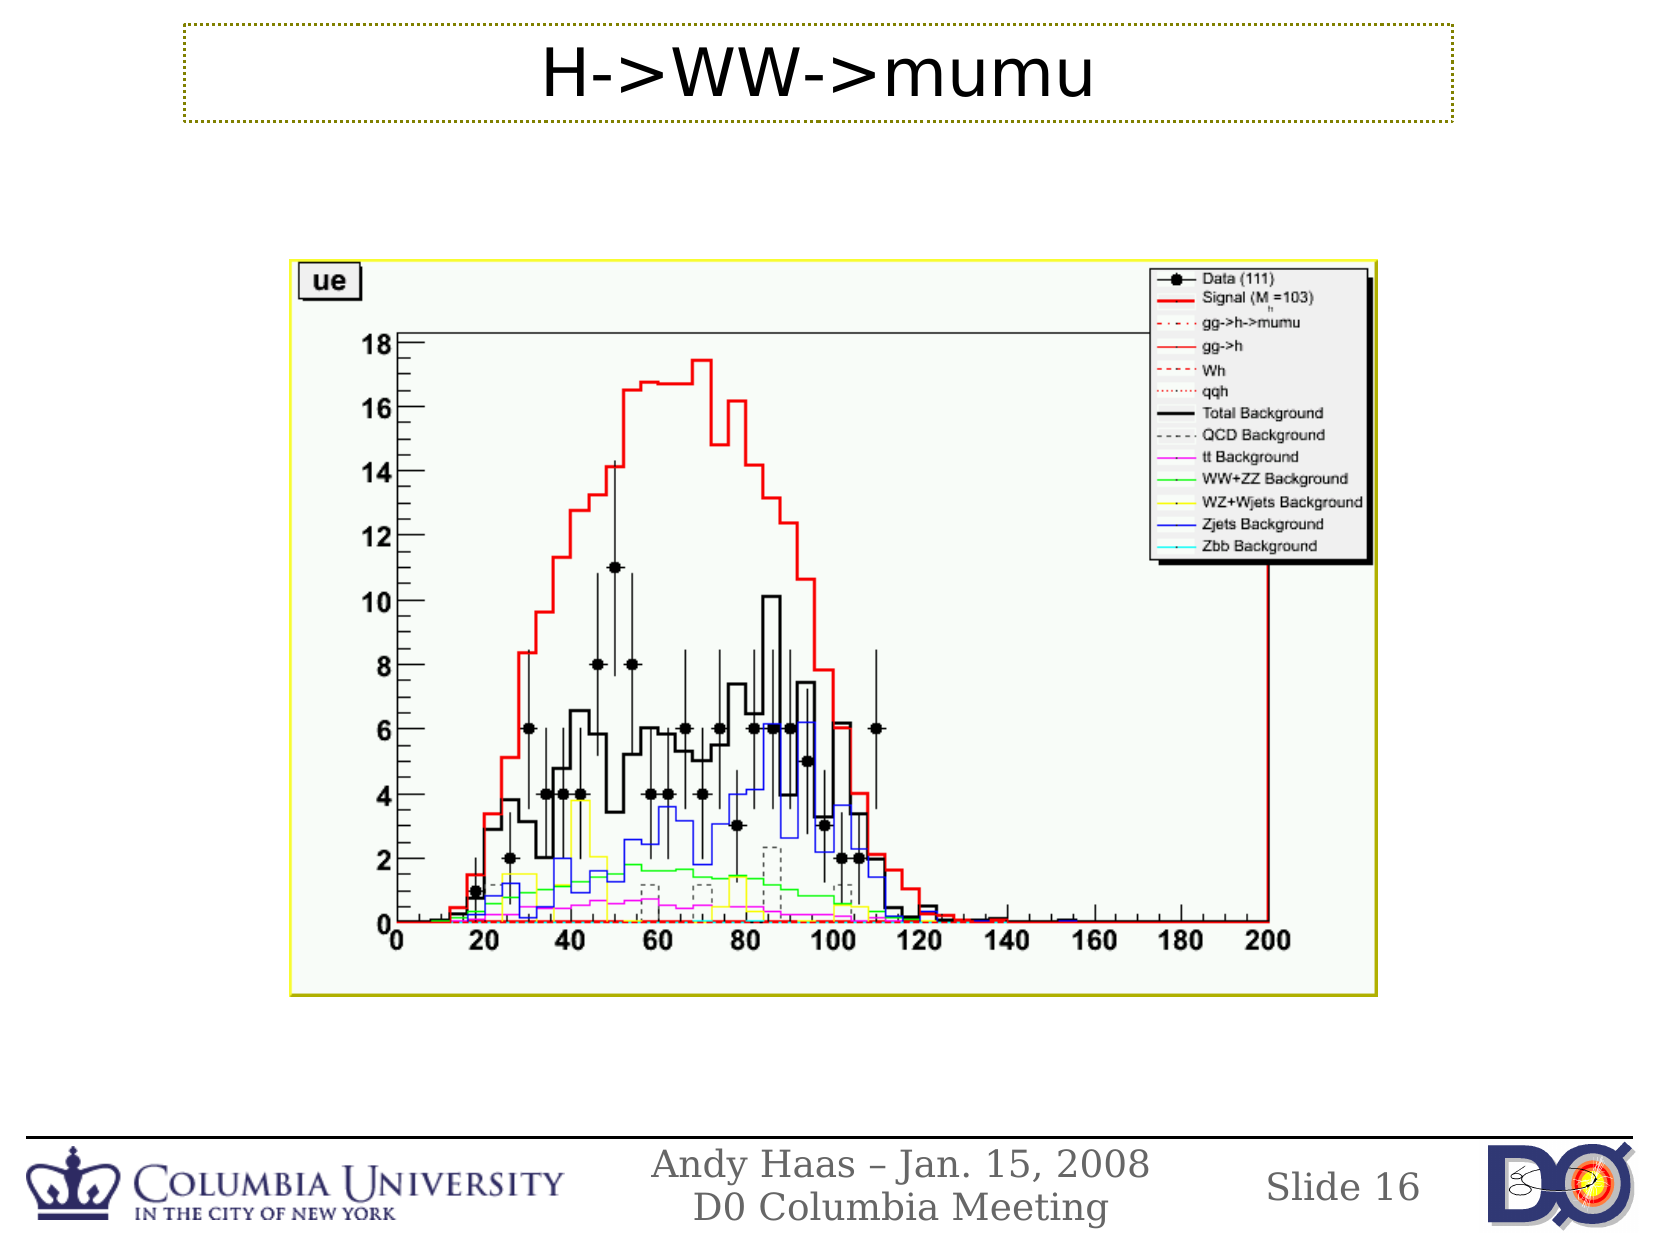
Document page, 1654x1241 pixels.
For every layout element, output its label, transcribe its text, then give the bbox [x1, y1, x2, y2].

picture [26, 1146, 565, 1220]
picture [1479, 1140, 1639, 1233]
picture [289, 259, 1378, 997]
title H->WW->mumu [184, 24, 1453, 122]
